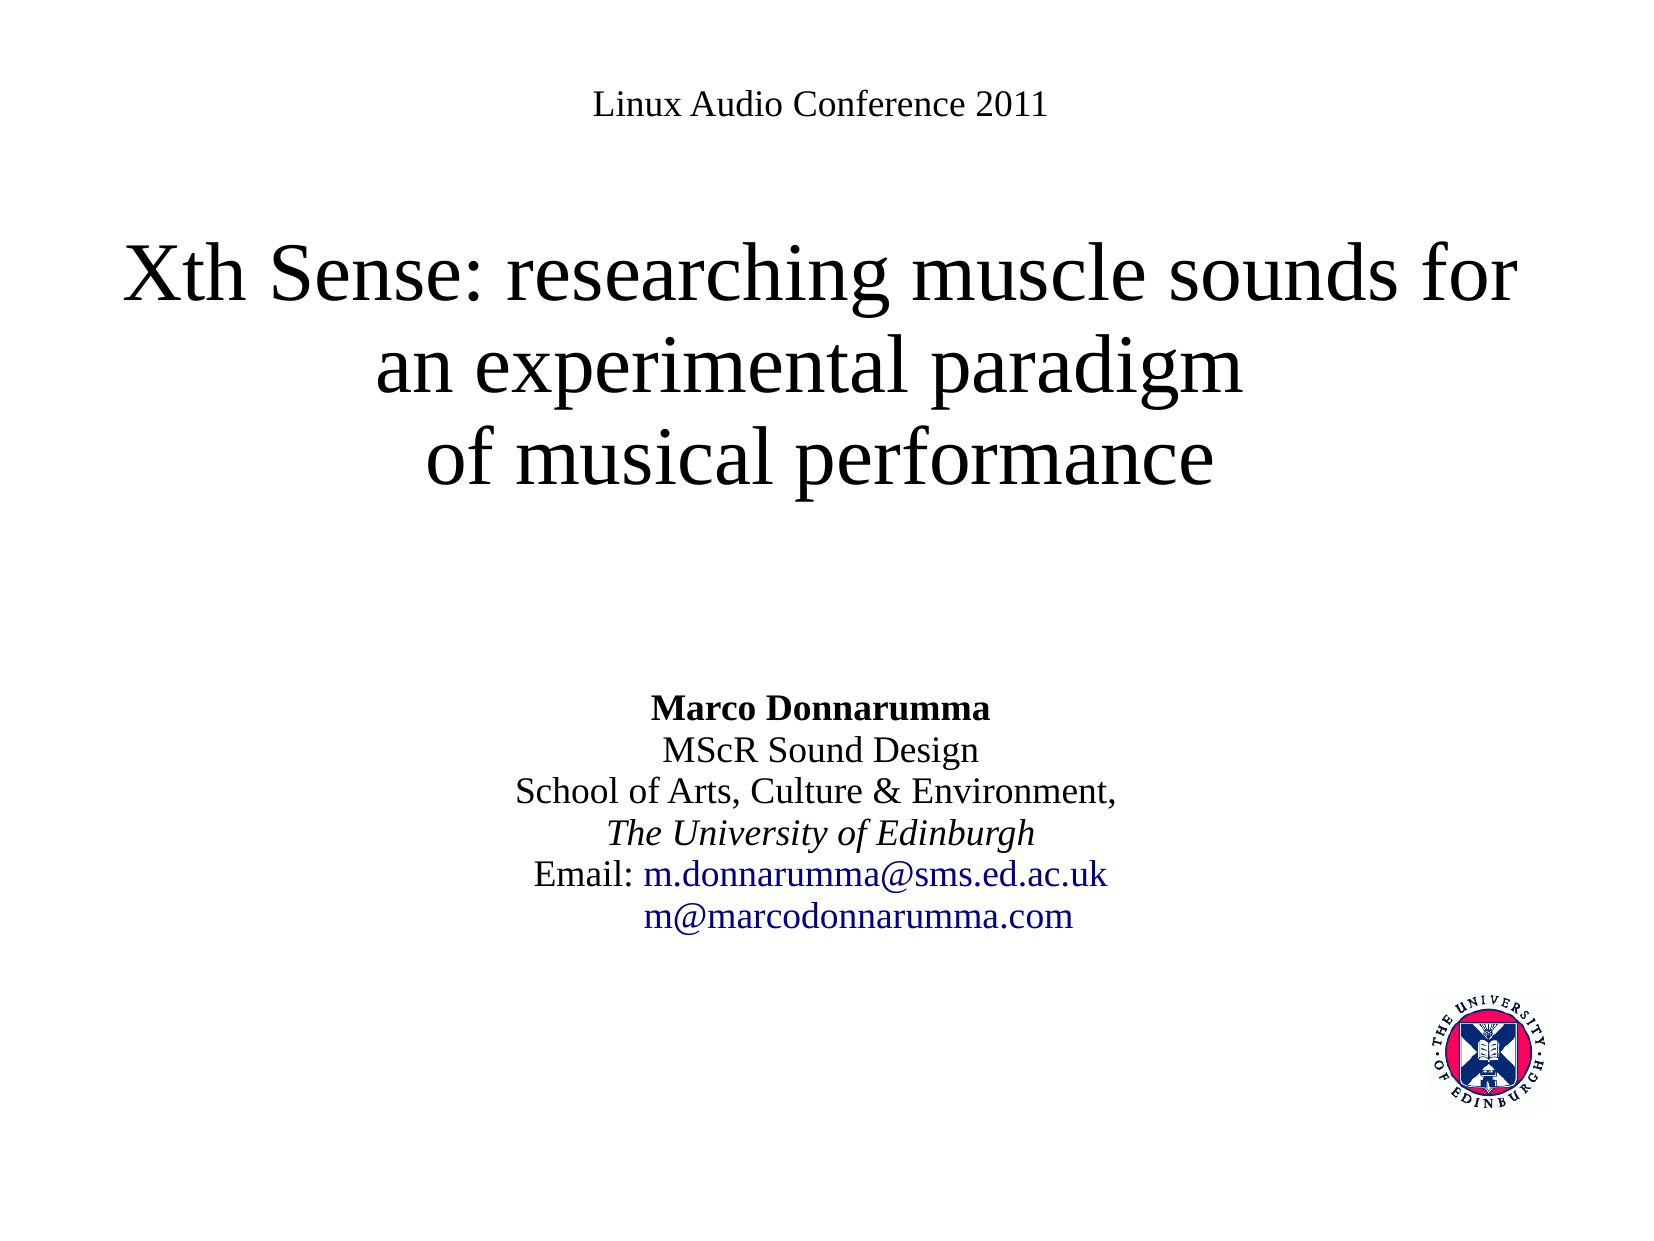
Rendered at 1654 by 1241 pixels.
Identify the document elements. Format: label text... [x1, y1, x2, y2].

picture [1423, 986, 1553, 1116]
title Linux Audio Conference 2011 Xth Sense: researching muscle sounds for an experimental paradigm of musical performance Marco Donnarumma MScR Sound Design School of Arts, Culture & Environment, The University of Edinburgh Email: m.donnarumma@sms.ed.ac.uk m@marcodonnarumma.com [76, 82, 1565, 1140]
